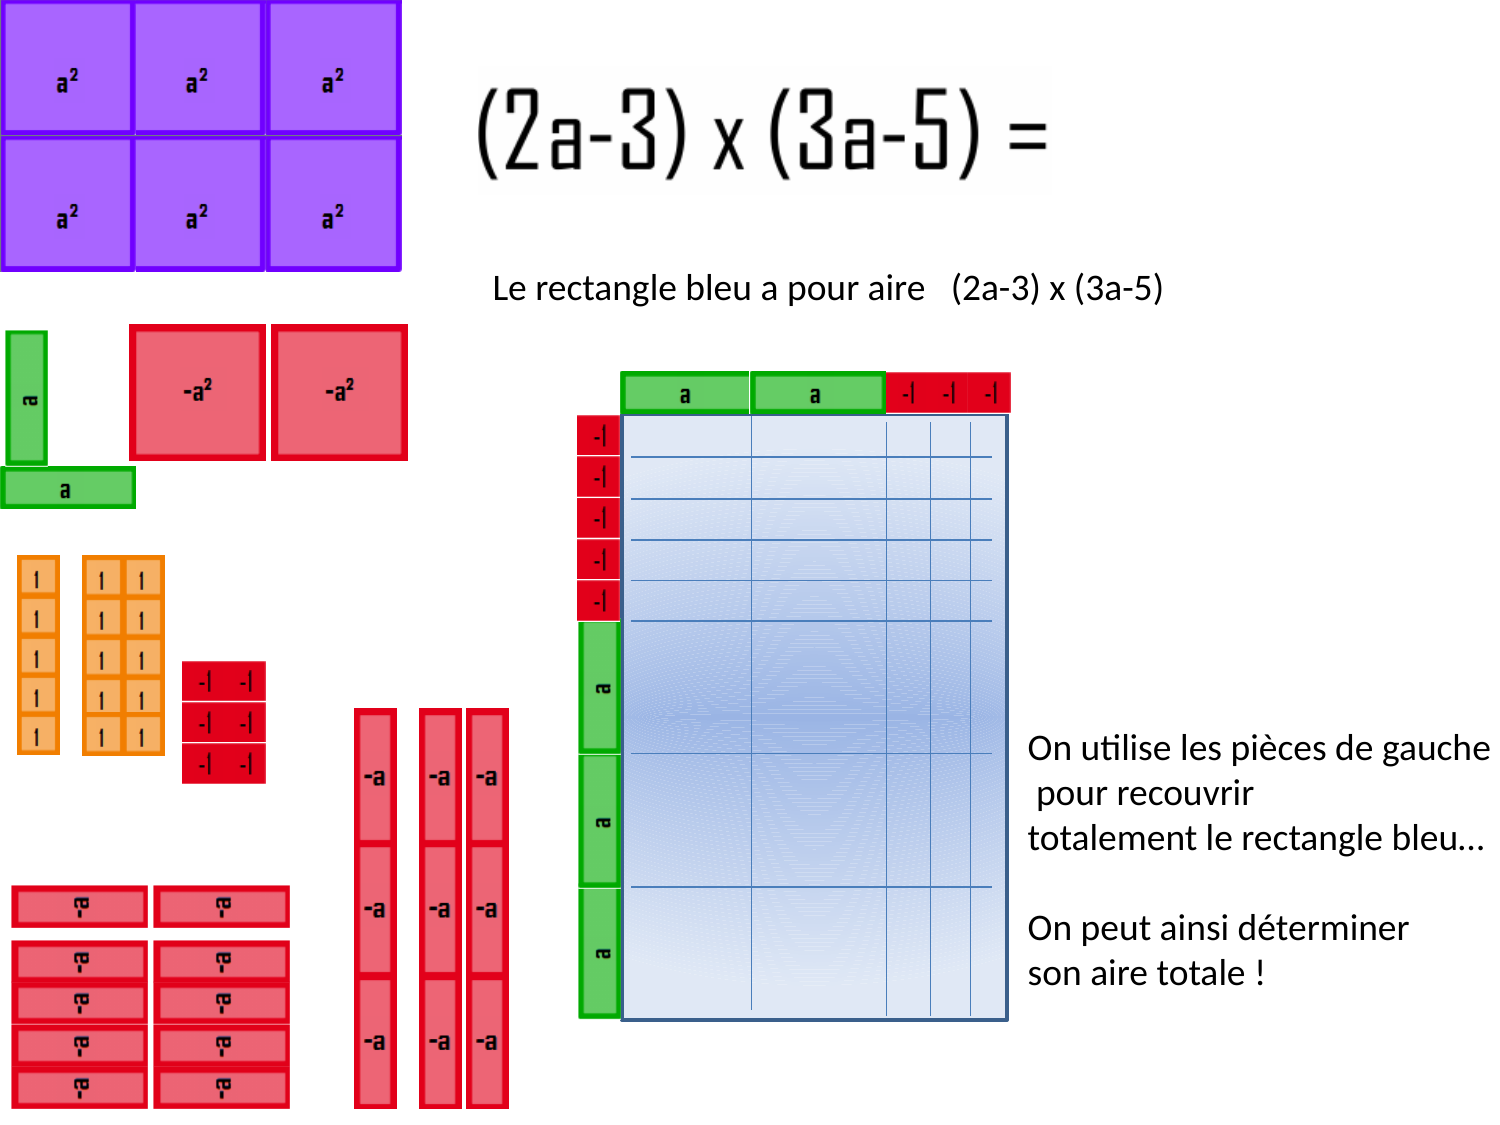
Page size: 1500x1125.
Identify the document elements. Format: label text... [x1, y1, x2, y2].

picture [0, 0, 402, 272]
picture [129, 324, 266, 461]
text_box Le rectangle bleu a pour aire (2a-3) x (3a-5) [477, 255, 1180, 316]
picture [271, 324, 408, 461]
text_box [622, 414, 1007, 1021]
picture [466, 708, 509, 1110]
picture [182, 660, 266, 785]
picture [153, 885, 290, 928]
picture [11, 940, 148, 1109]
picture [17, 555, 60, 755]
picture [354, 708, 397, 1110]
picture [82, 555, 165, 756]
picture [577, 371, 1011, 1021]
text_box On utilise les pièces de gauche pour recouvrir totalement le rectangle bleu… On peut ainsi déterminer son aire totale ! [1012, 715, 1500, 1001]
picture [419, 708, 462, 1110]
picture [0, 330, 136, 509]
picture [153, 940, 290, 1109]
picture [478, 66, 1052, 201]
picture [11, 885, 148, 928]
